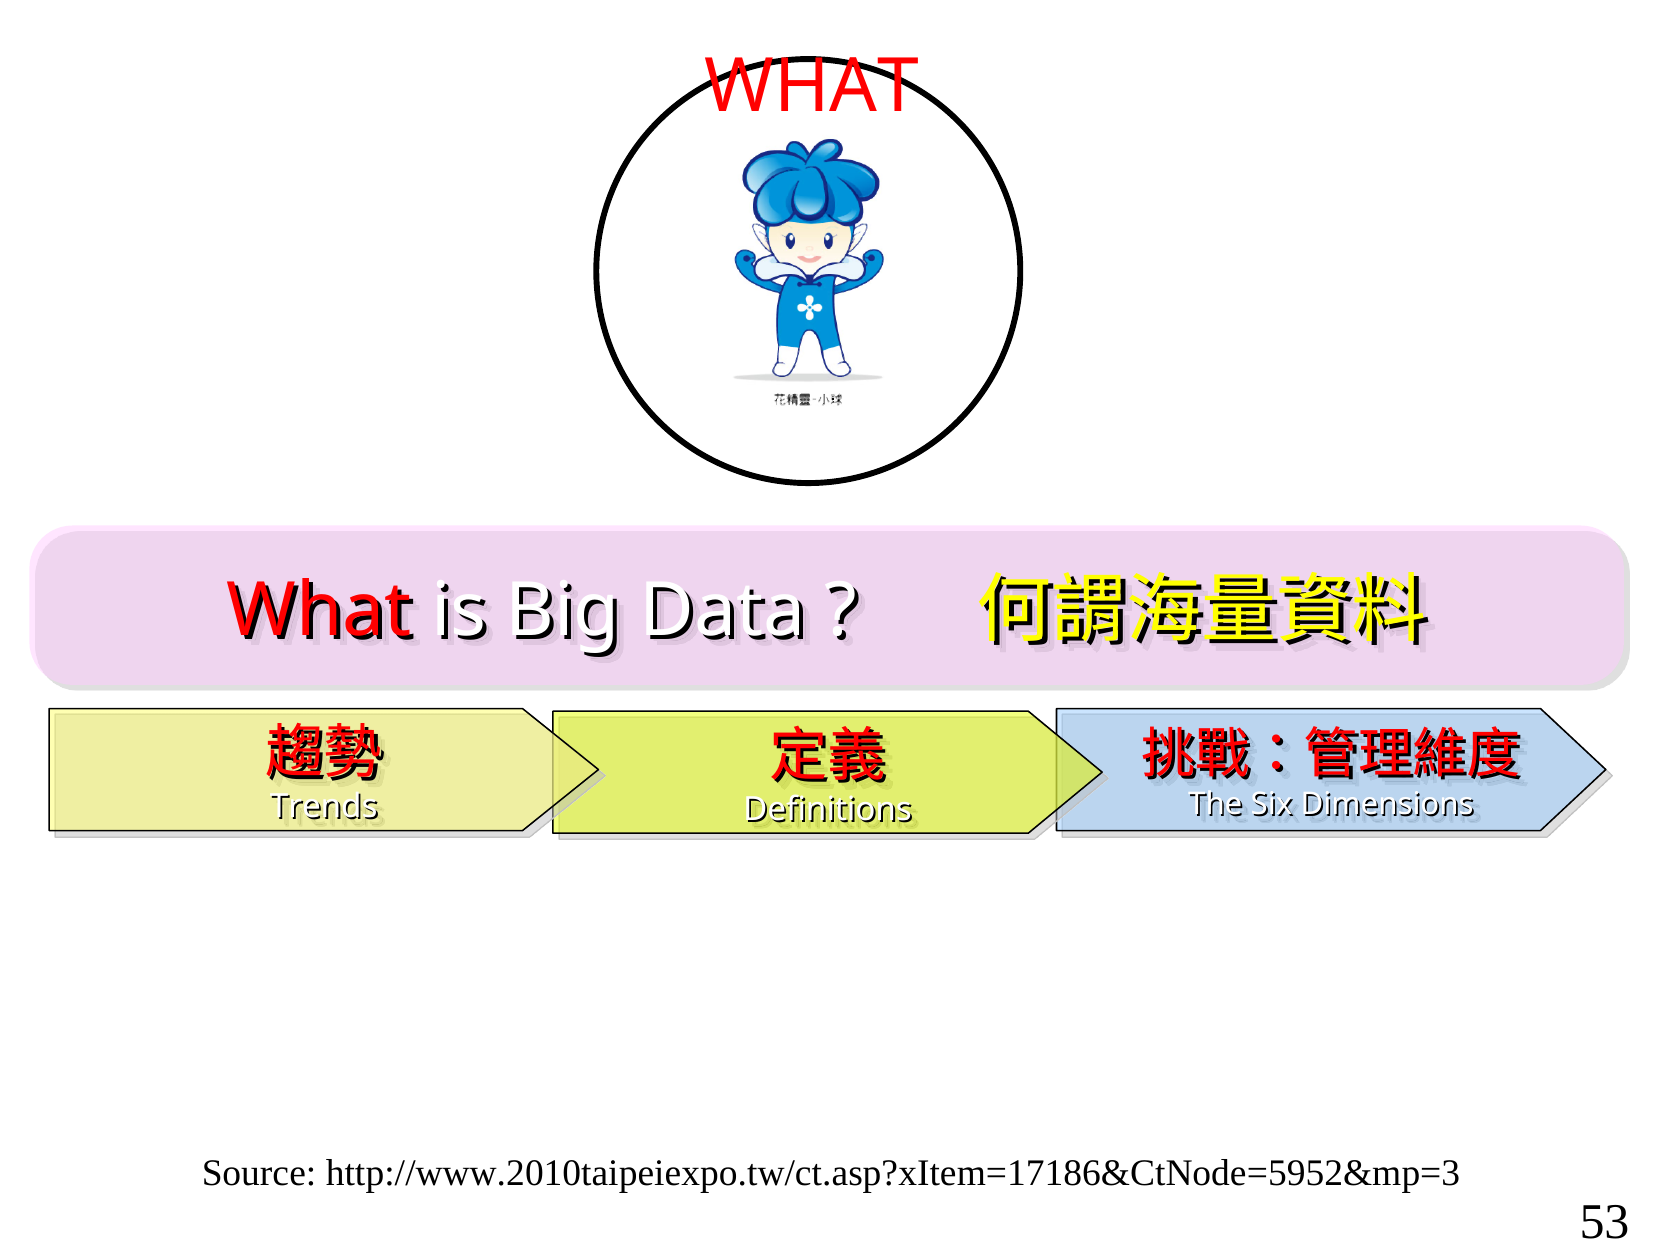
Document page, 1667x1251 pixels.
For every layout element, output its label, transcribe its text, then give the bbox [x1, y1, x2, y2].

picture [709, 135, 907, 419]
text_box 挑戰：管理維度 The Six Dimensions [1056, 708, 1606, 831]
text_box What is Big Data ? 何謂海量資料 [29, 525, 1624, 685]
text_box [596, 135, 1021, 484]
text_box WHAT [590, 29, 1034, 135]
text_box 定義 Definitions [552, 711, 1103, 834]
text_box Source: http://www.2010taipeiexpo.tw/ct.asp?xItem=17186&CtNode=5952&mp=3 [187, 1140, 1487, 1201]
text_box 趨勢 Trends [49, 708, 599, 831]
